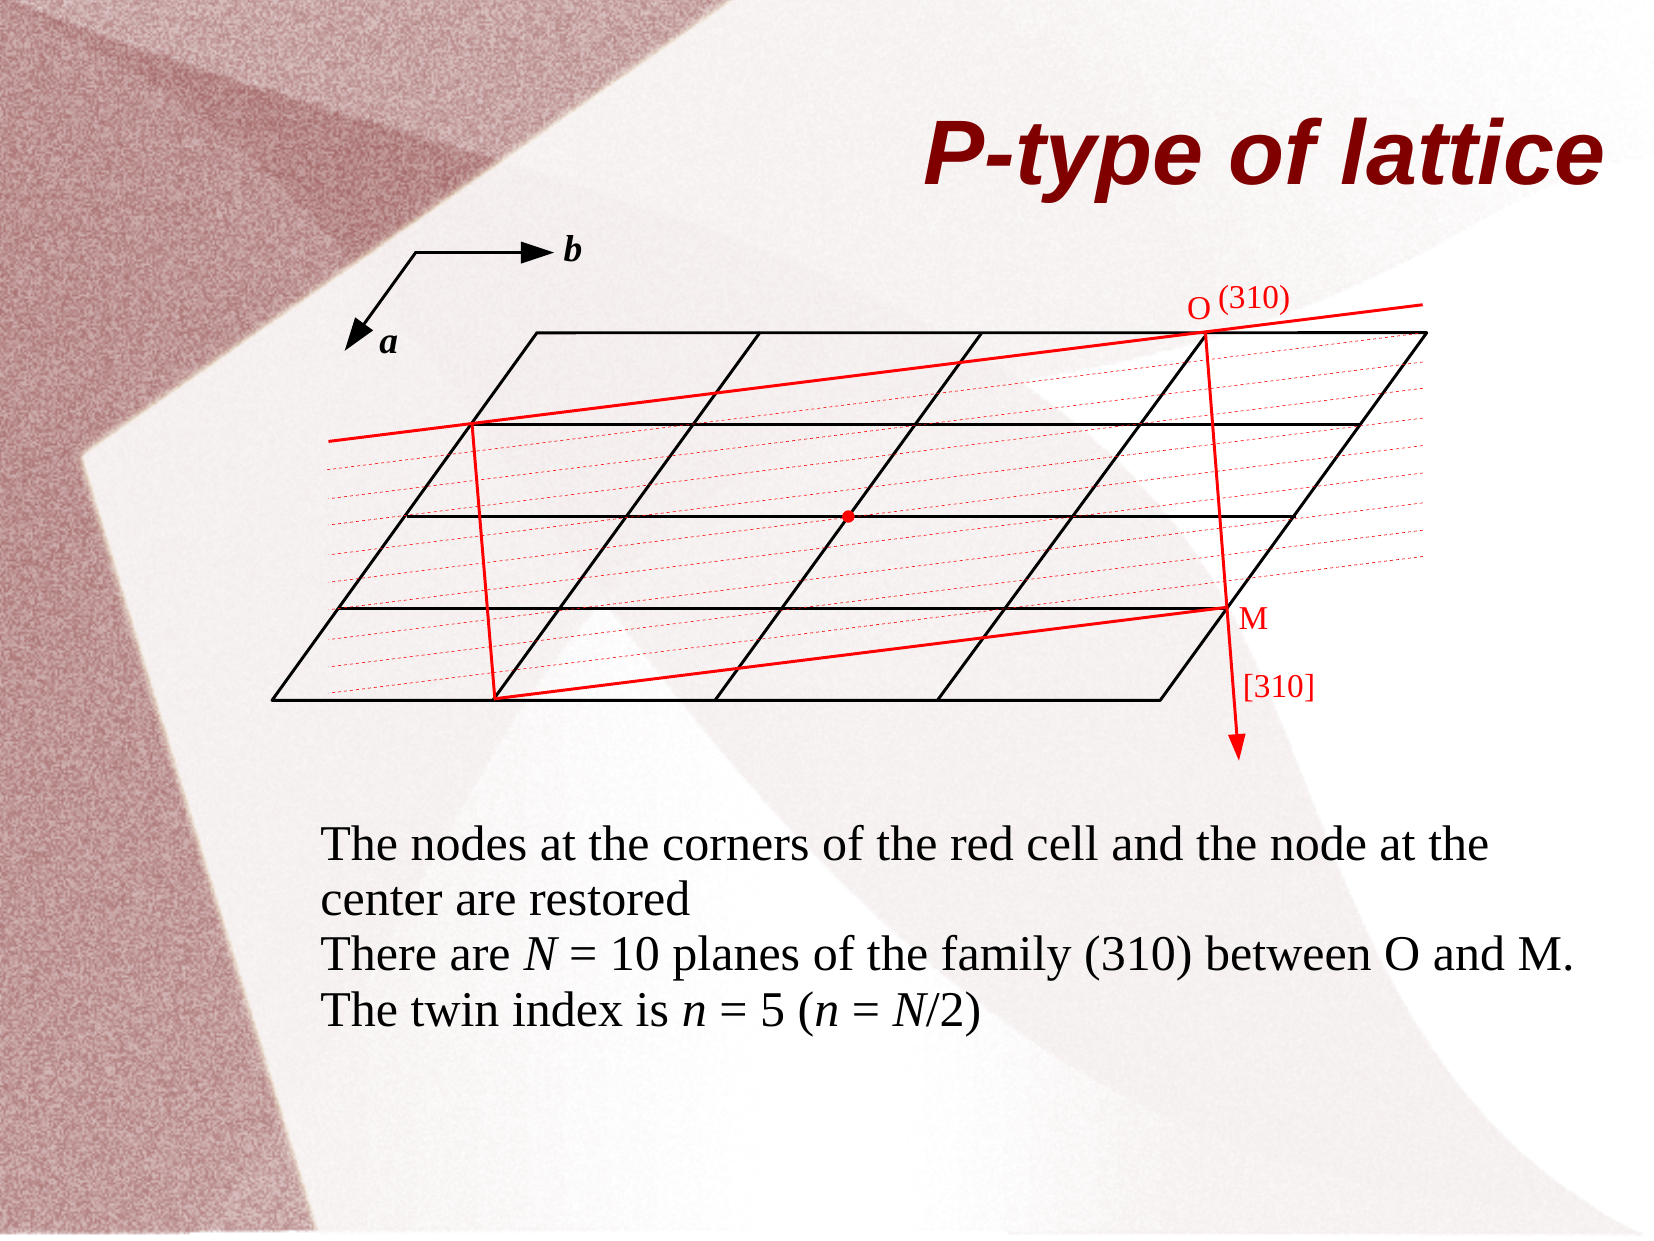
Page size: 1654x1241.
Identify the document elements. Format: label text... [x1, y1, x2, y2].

text_box (310) [1218, 279, 1291, 317]
text_box [310] [1242, 667, 1316, 706]
text_box a [379, 319, 399, 362]
text_box The nodes at the corners of the red cell and the node at the center are restored There are N = 10 planes of the family (310) between O and M. The twin index is n = 5 (n = N/2) [320, 815, 1608, 1041]
title P-type of lattice [596, 49, 1607, 257]
text_box M [1238, 599, 1269, 638]
text_box [843, 511, 854, 522]
text_box b [563, 227, 583, 270]
text_box O [1187, 289, 1217, 328]
picture [0, 0, 1654, 1241]
